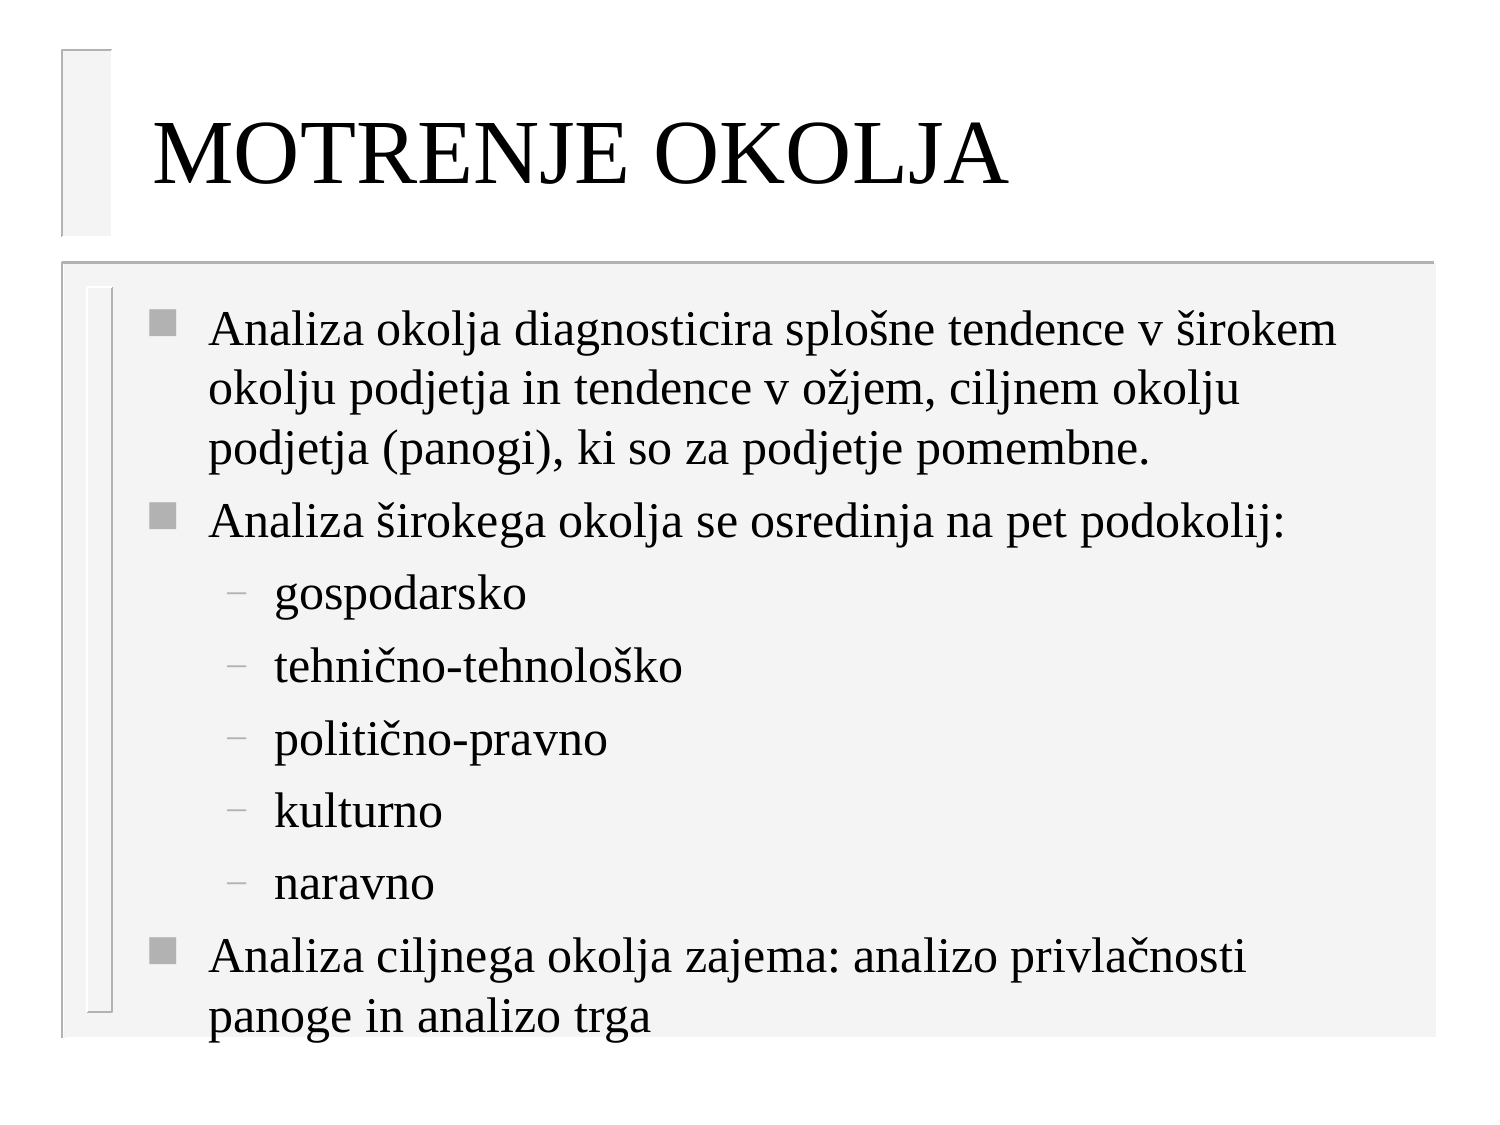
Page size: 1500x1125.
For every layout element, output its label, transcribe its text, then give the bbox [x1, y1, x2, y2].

title MOTRENJE OKOLJA [137, 56, 1413, 238]
list Analiza okolja diagnosticira splošne tendence v širokem okolju podjetja in tendence v ožjem, ciljnem okolju podjetja (panogi), ki so za podjetje pomembne. Analiza širokega okolja se osredinja na pet podokolij: gospodarsko tehnično-tehnološko politično-pravno kulturno naravno Analiza ciljnega okolja zajema: analizo privlačnosti panoge in analizo trga [137, 287, 1413, 1050]
